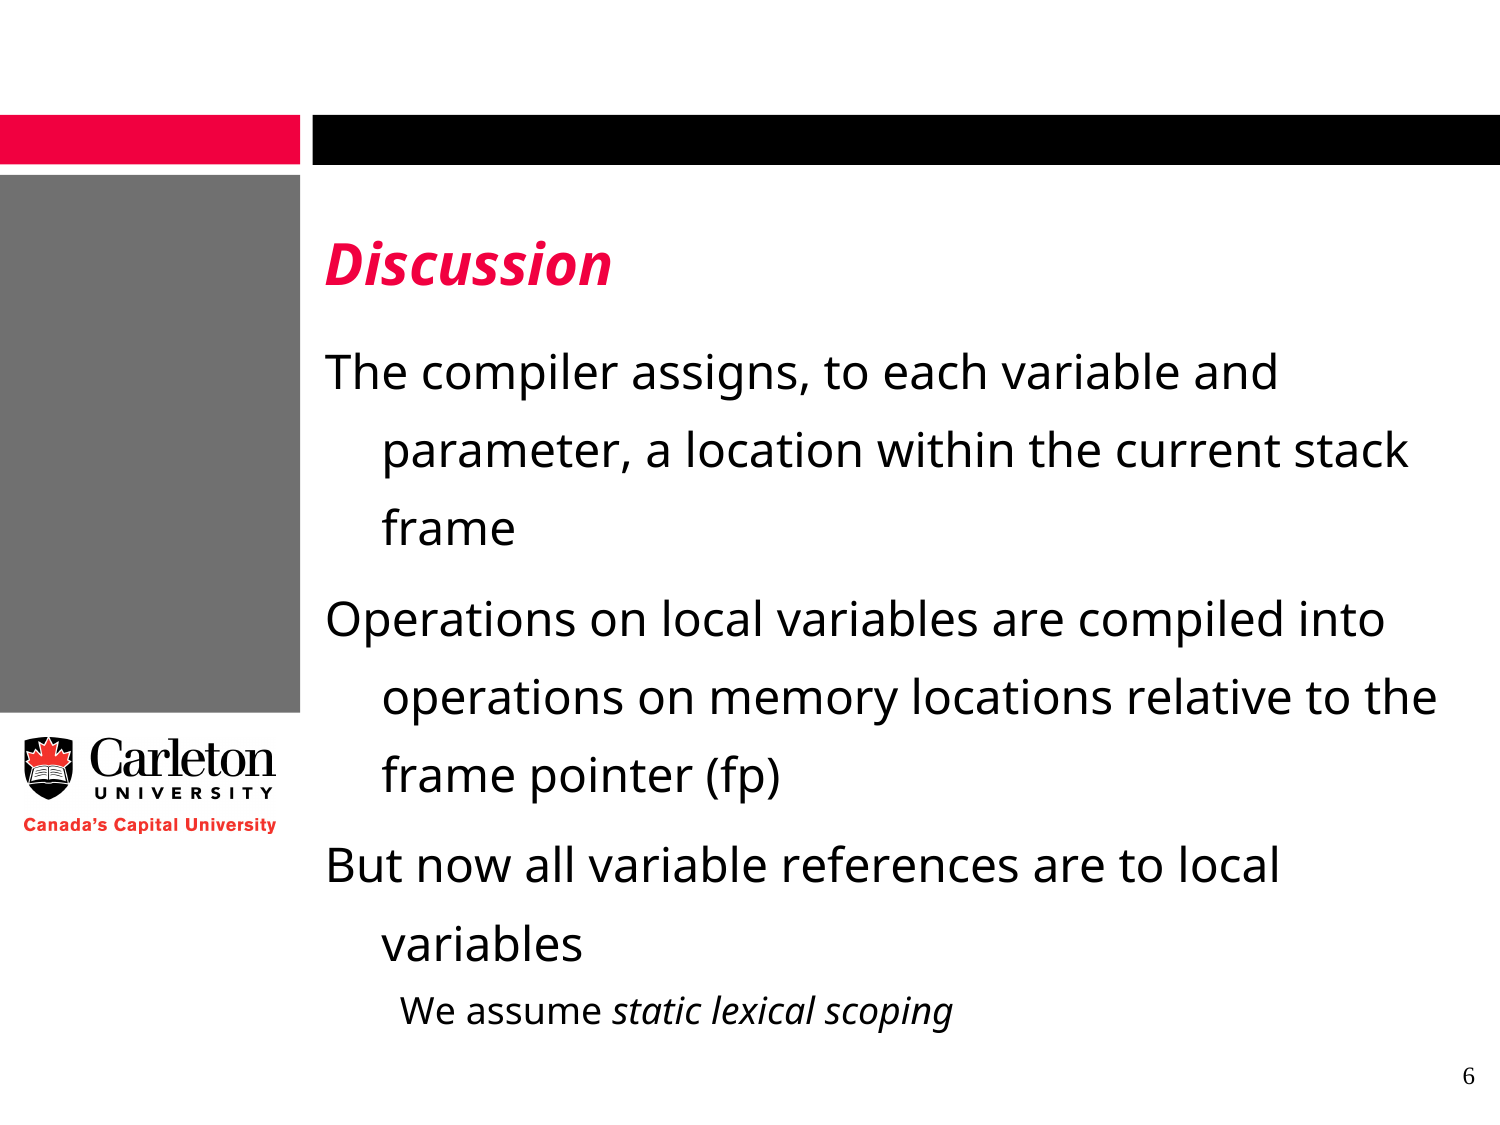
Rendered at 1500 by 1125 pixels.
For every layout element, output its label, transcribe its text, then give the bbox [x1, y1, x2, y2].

list The compiler assigns, to each variable and parameter, a location within the current stack frame Operations on local variables are compiled into operations on memory locations relative to the frame pointer (fp) But now all variable references are to local variables We assume static lexical scoping [324, 324, 1450, 1036]
picture [24, 737, 276, 834]
title Discussion [324, 187, 1450, 324]
